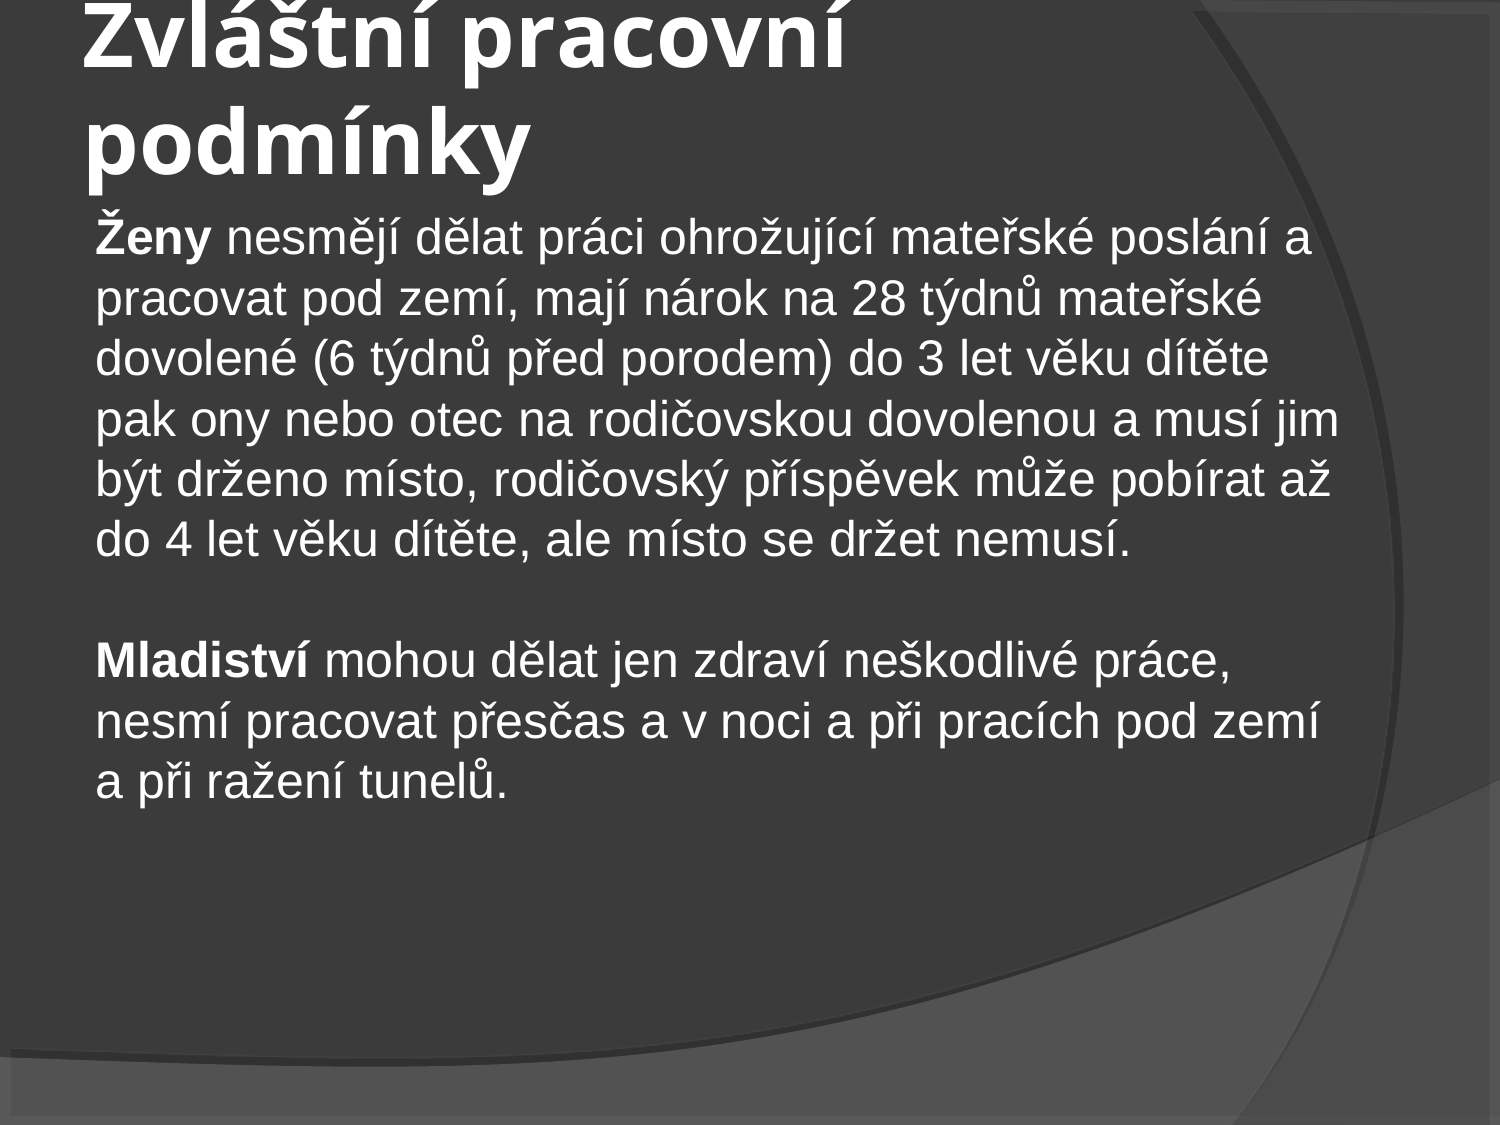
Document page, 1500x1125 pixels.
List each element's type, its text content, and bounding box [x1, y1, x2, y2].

title Zvláštní pracovní podmínky [74, 0, 1300, 163]
list Ženy nesmějí dělat práci ohrožující mateřské poslání a pracovat pod zemí, mají nárok na 28 týdnů mateřské dovolené (6 týdnů před porodem) do 3 let věku dítěte pak ony nebo otec na rodičovskou dovolenou a musí jim být drženo místo, rodičovský příspěvek může pobírat až do 4 let věku dítěte, ale místo se držet nemusí. Mladiství mohou dělat jen zdraví neškodlivé práce, nesmí pracovat přesčas a v noci a při pracích pod zemí a při ražení tunelů. [74, 163, 1418, 1090]
